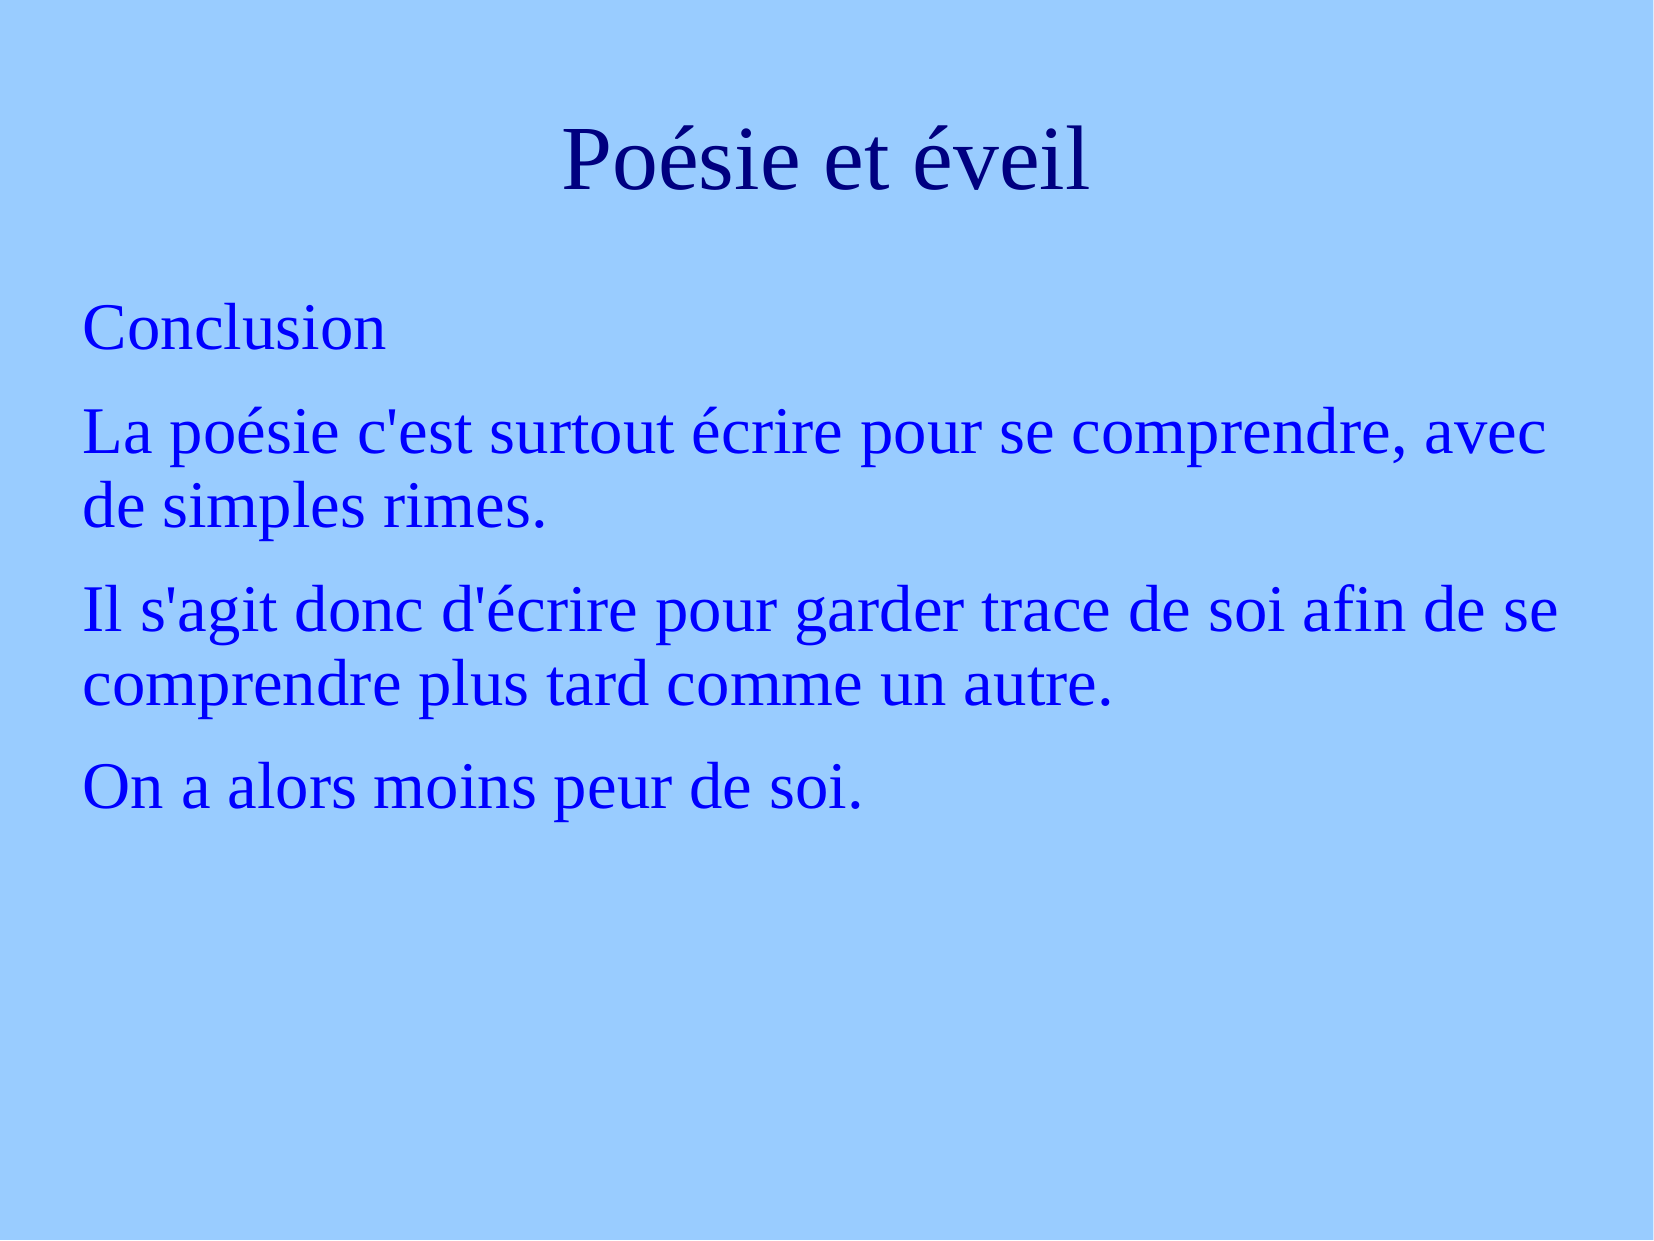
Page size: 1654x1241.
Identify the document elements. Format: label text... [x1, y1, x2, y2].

title Poésie et éveil [82, 55, 1571, 263]
list Conclusion La poésie c'est surtout écrire pour se comprendre, avec de simples rimes. Il s'agit donc d'écrire pour garder trace de soi afin de se comprendre plus tard comme un autre. On a alors moins peur de soi. [82, 290, 1571, 1134]
